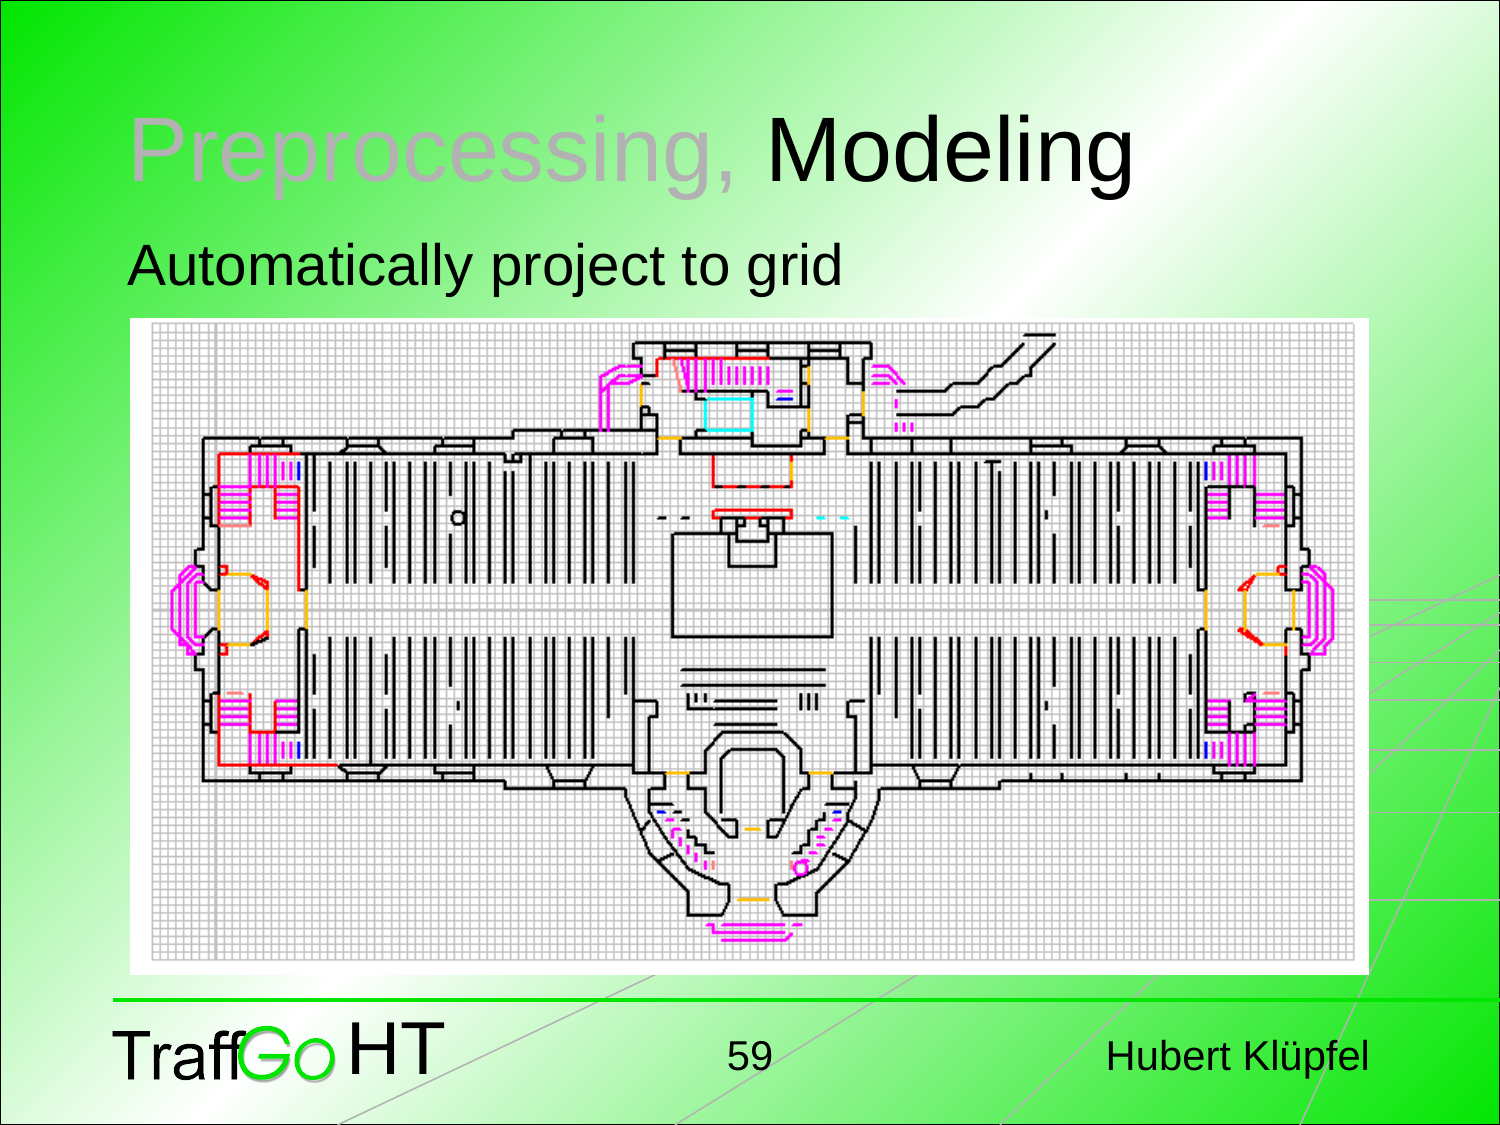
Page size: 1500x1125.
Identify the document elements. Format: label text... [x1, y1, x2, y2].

picture [112, 1024, 338, 1085]
picture [130, 318, 1369, 976]
title Preprocessing, Modeling [112, 87, 1388, 213]
list Automatically project to grid [112, 224, 1388, 1000]
